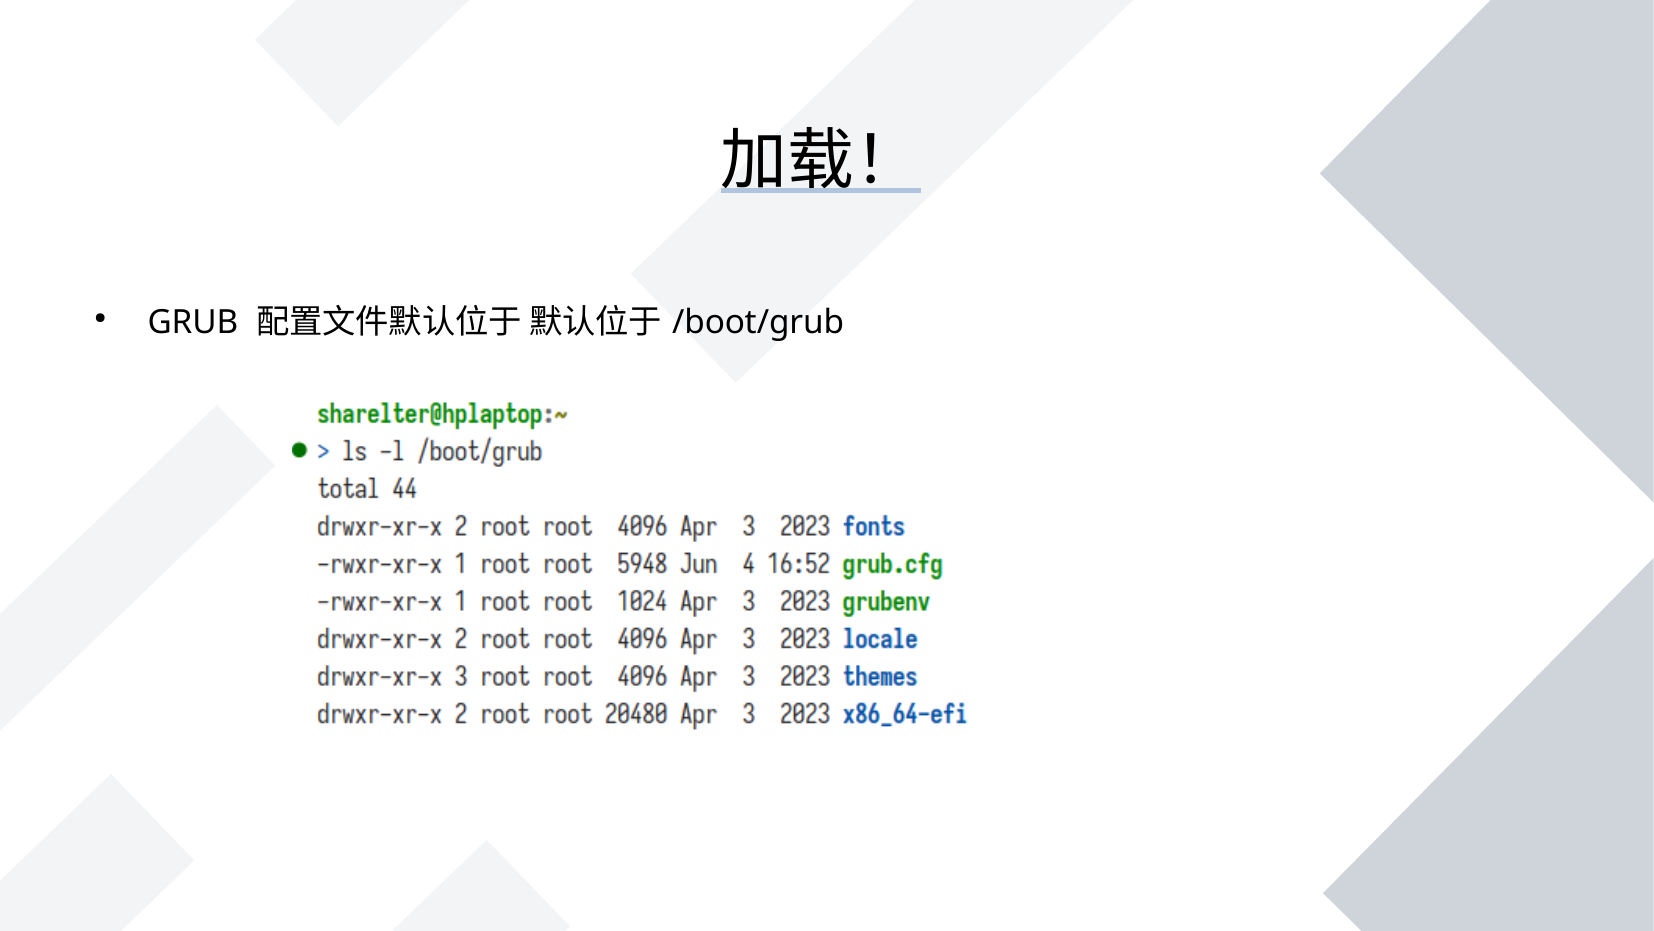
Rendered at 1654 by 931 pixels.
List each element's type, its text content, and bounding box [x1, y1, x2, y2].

picture [292, 384, 1088, 750]
list GRUB 配置文件默认位于 默认位于/boot/grub [76, 295, 1565, 835]
title 加载！ [76, 76, 1565, 232]
